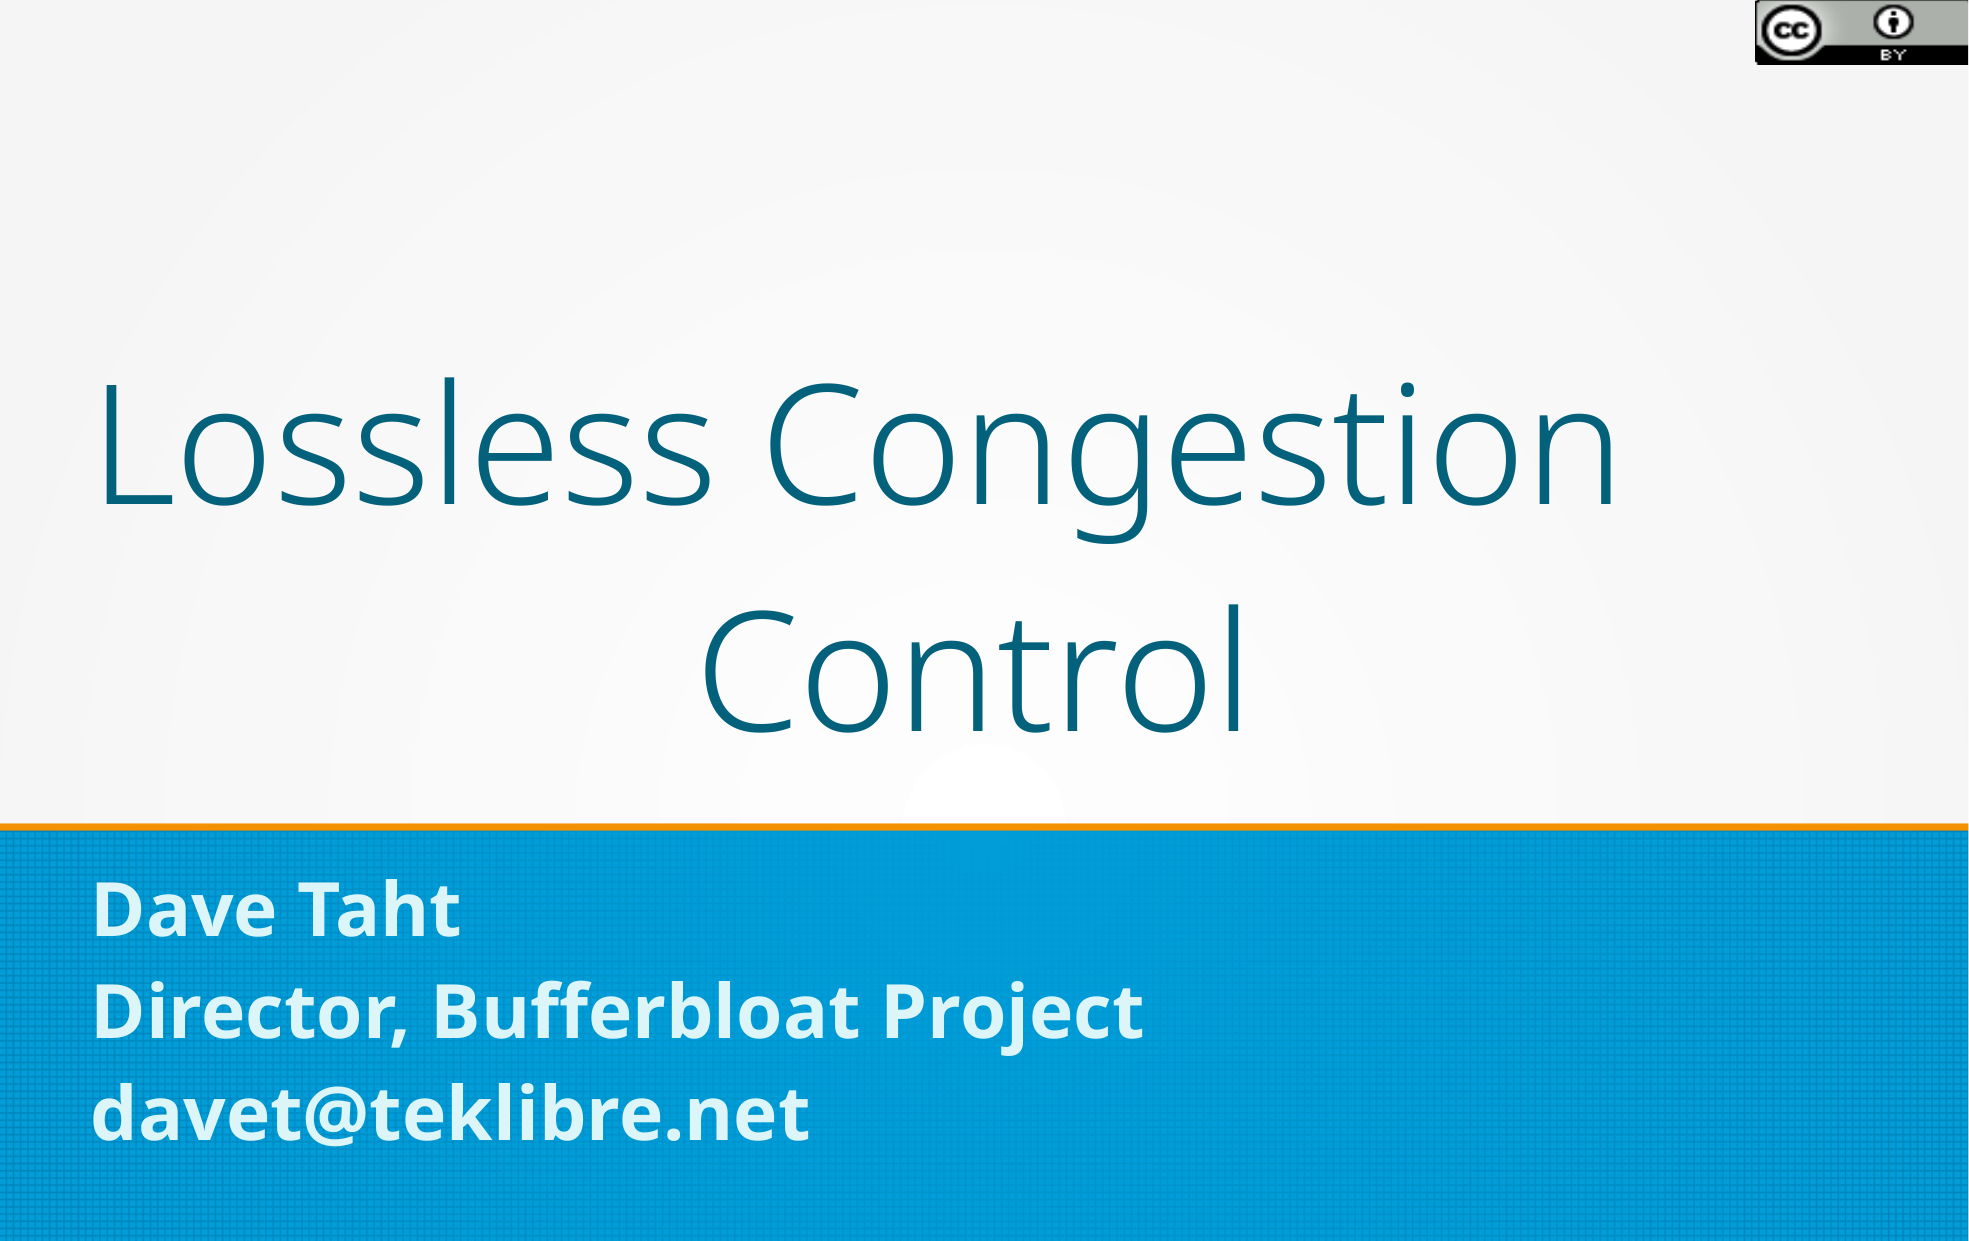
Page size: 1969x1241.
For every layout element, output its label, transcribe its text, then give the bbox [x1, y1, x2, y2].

title Lossless Congestion Control [90, 49, 1862, 781]
subtitle Dave Taht Director, Bufferbloat Project davet@teklibre.net [90, 855, 1861, 1118]
picture [0, 0, 1969, 830]
